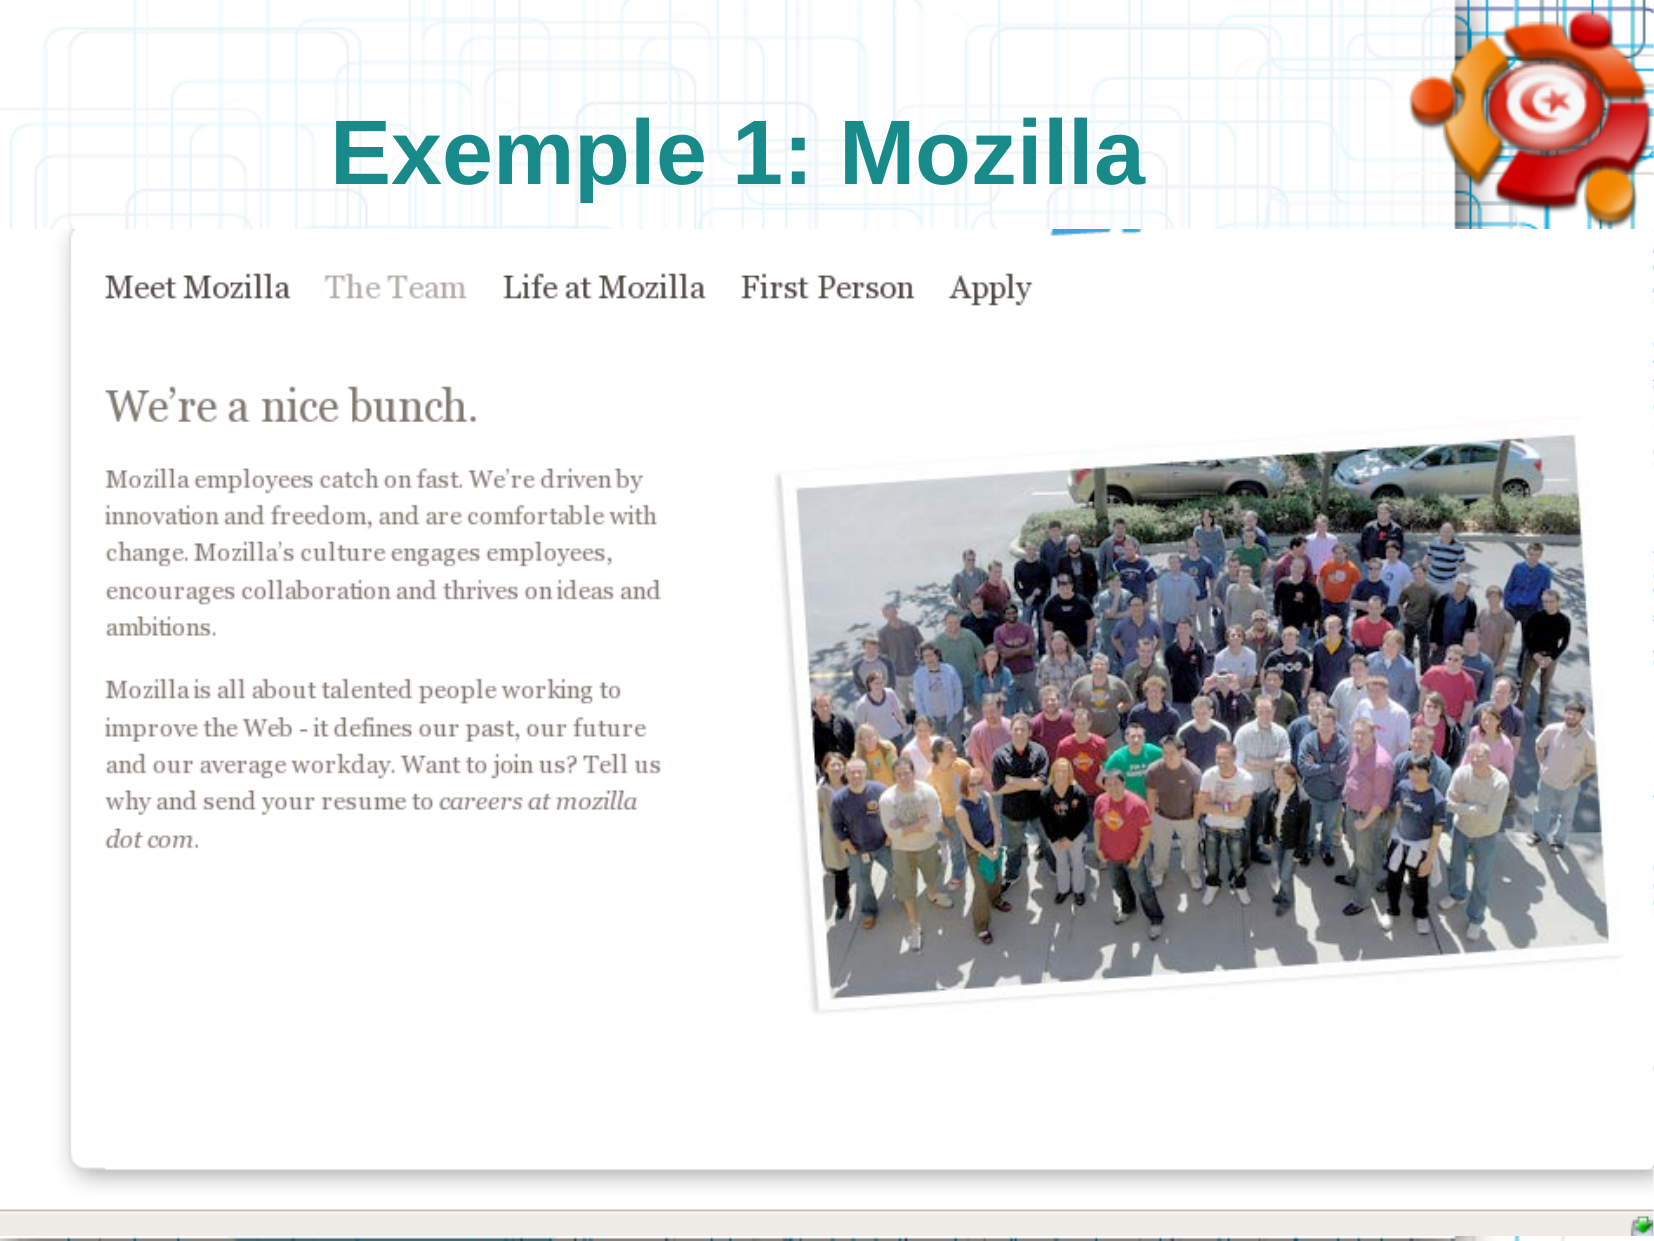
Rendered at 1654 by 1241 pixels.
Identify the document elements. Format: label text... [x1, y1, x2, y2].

picture [0, 0, 1654, 1241]
title Exemple 1: Mozilla [59, 49, 1405, 229]
